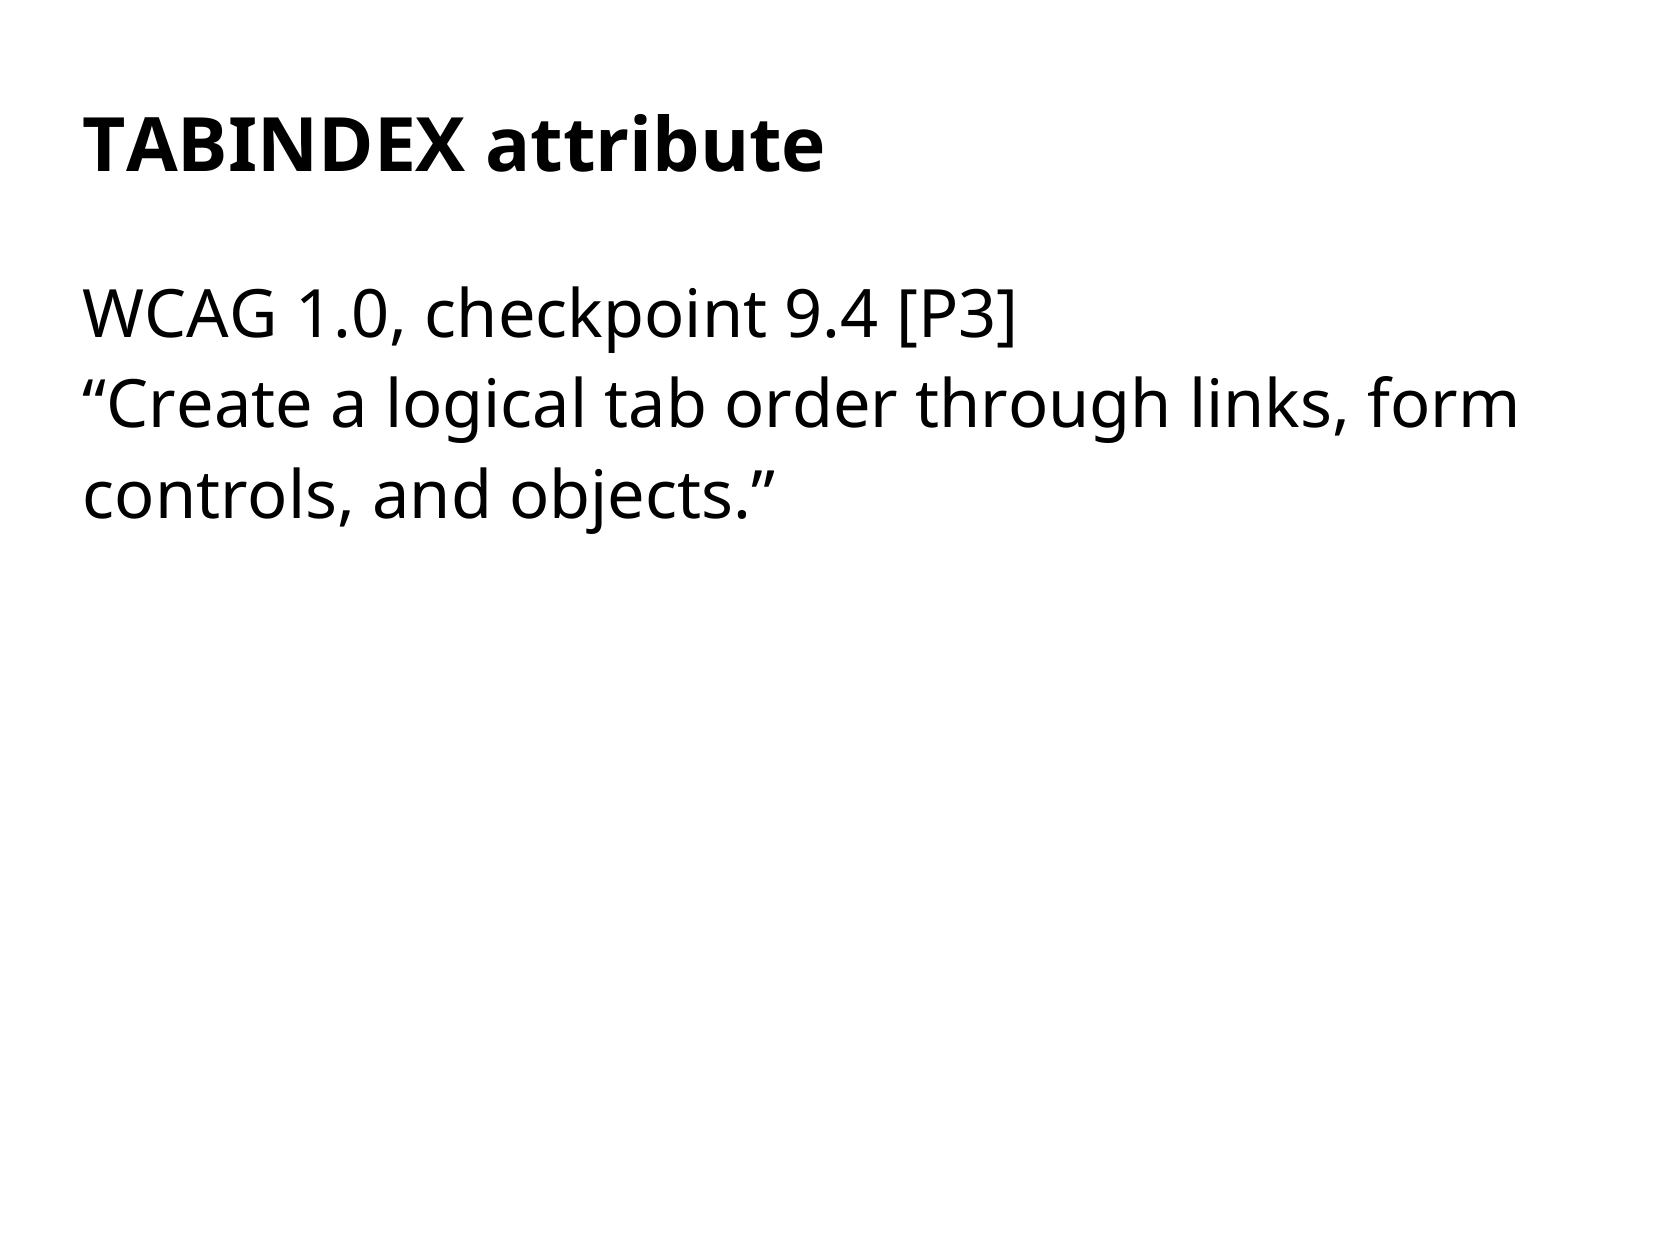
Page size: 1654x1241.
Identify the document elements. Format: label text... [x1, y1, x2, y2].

title TABINDEX attribute [82, 86, 1571, 200]
list WCAG 1.0, checkpoint 9.4 [P3] “Create a logical tab order through links, form controls, and objects.” [82, 265, 1571, 1137]
